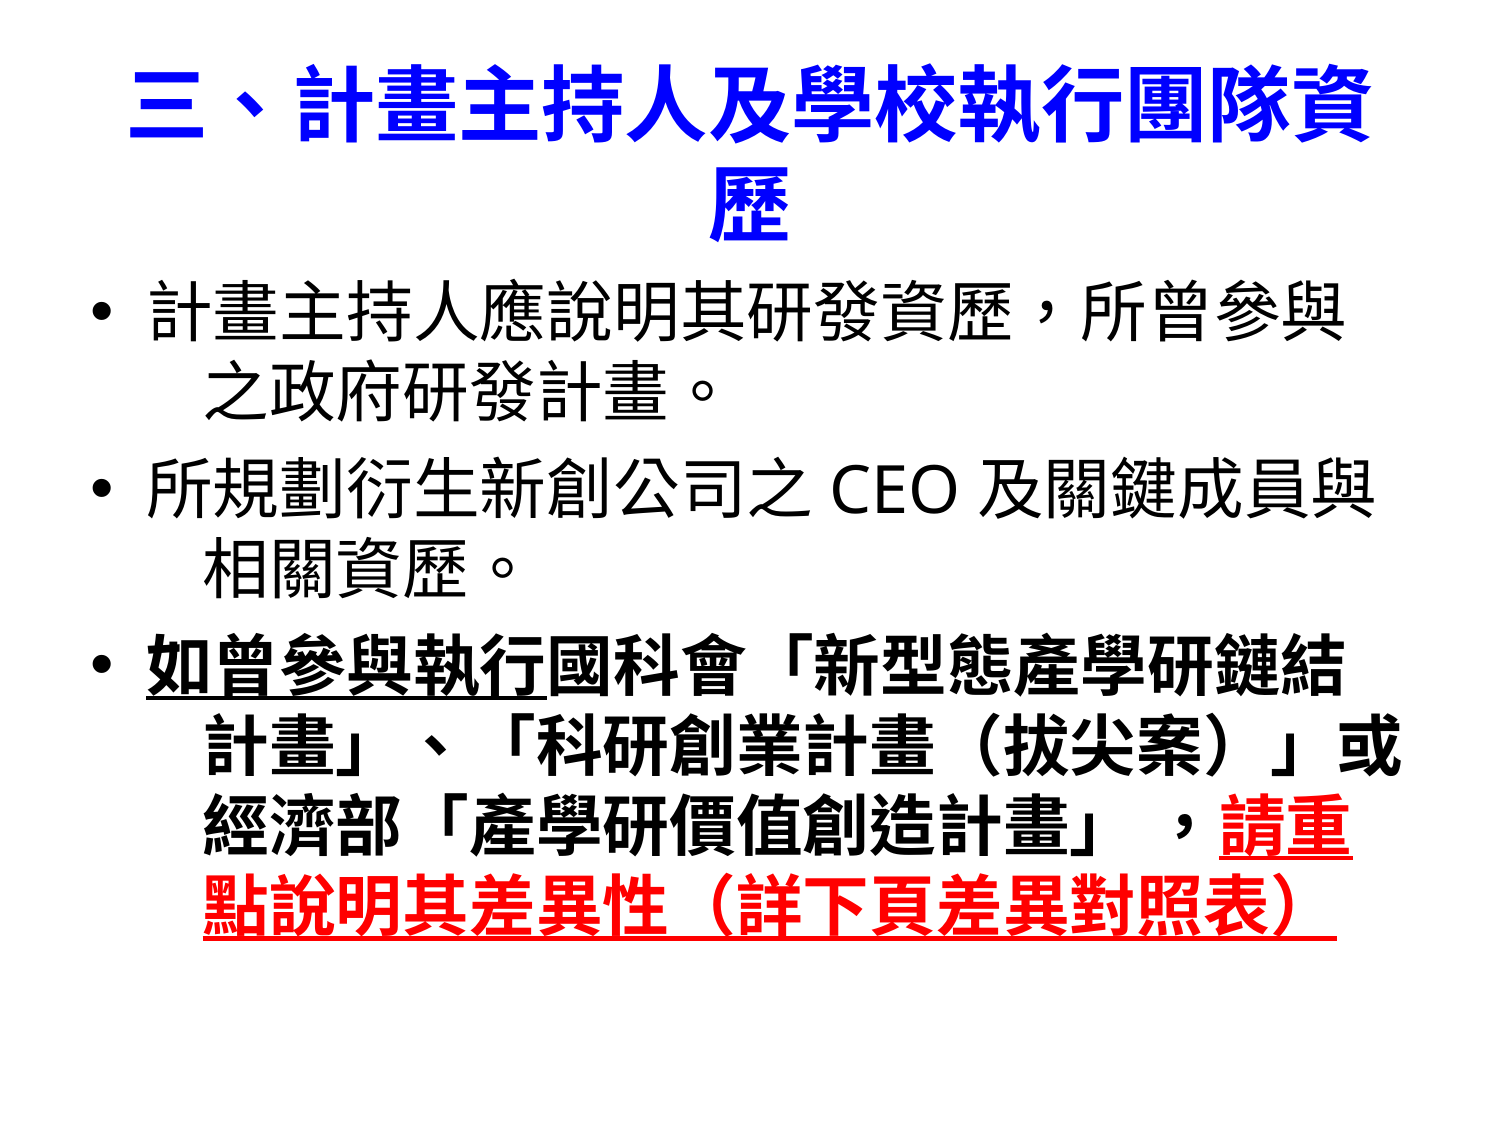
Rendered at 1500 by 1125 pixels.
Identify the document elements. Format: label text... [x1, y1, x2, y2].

list 計畫主持人應說明其研發資歷，所曾參與之政府研發計畫。 所規劃衍生新創公司之CEO及關鍵成員與相關資歷。 如曾參與執行國科會「新型態產學研鏈結計畫」、「科研創業計畫（拔尖案）」或經濟部「產學研價值創造計畫」 ，請重點說明其差異性（詳下頁差異對照表） [76, 219, 1427, 986]
title 三、計畫主持人及學校執行團隊資歷 [72, 27, 1439, 216]
